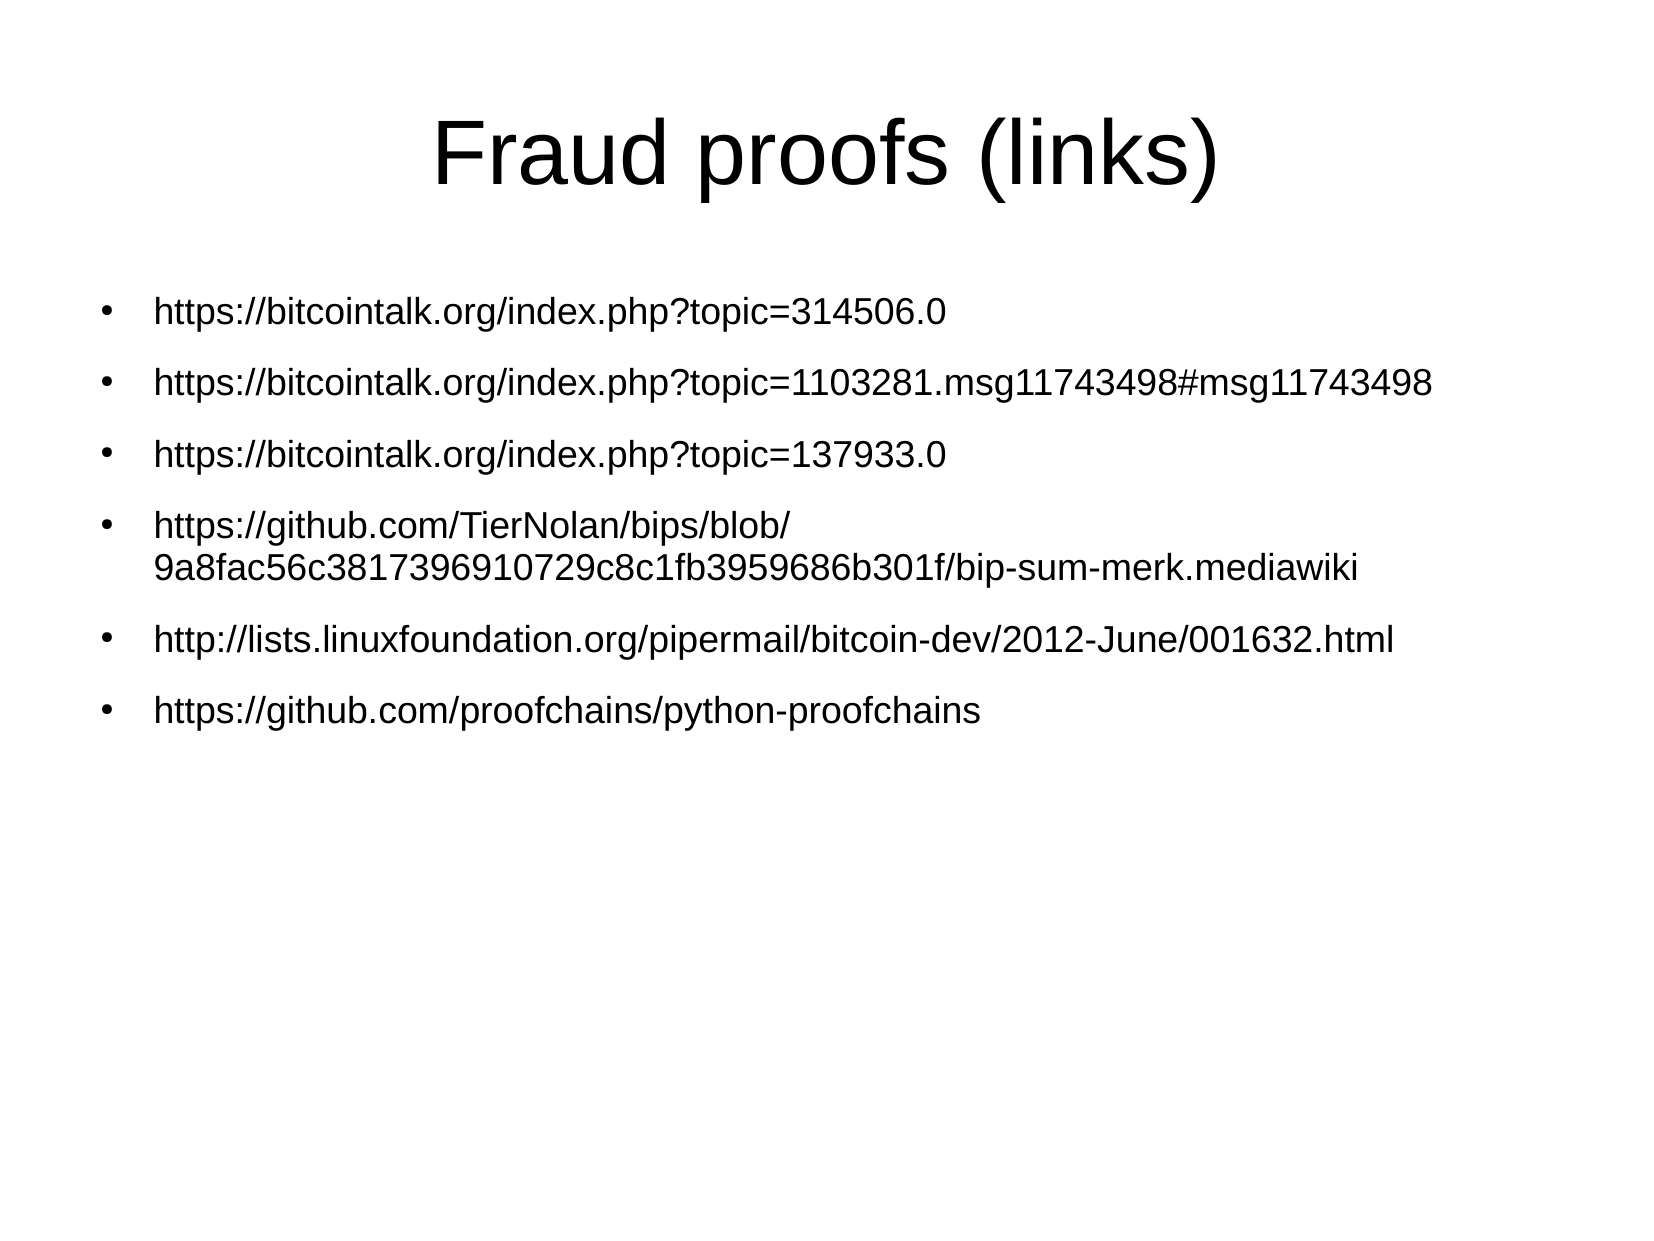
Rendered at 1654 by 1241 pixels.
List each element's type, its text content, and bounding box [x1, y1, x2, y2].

title Fraud proofs (links) [82, 49, 1571, 257]
list https://bitcointalk.org/index.php?topic=314506.0 https://bitcointalk.org/index.php?topic=1103281.msg11743498#msg11743498 https://bitcointalk.org/index.php?topic=137933.0 https://github.com/TierNolan/bips/blob/9a8fac56c3817396910729c8c1fb3959686b301f/bip-sum-merk.mediawiki http://lists.linuxfoundation.org/pipermail/bitcoin-dev/2012-June/001632.html https://github.com/proofchains/python-proofchains [82, 290, 1571, 1010]
